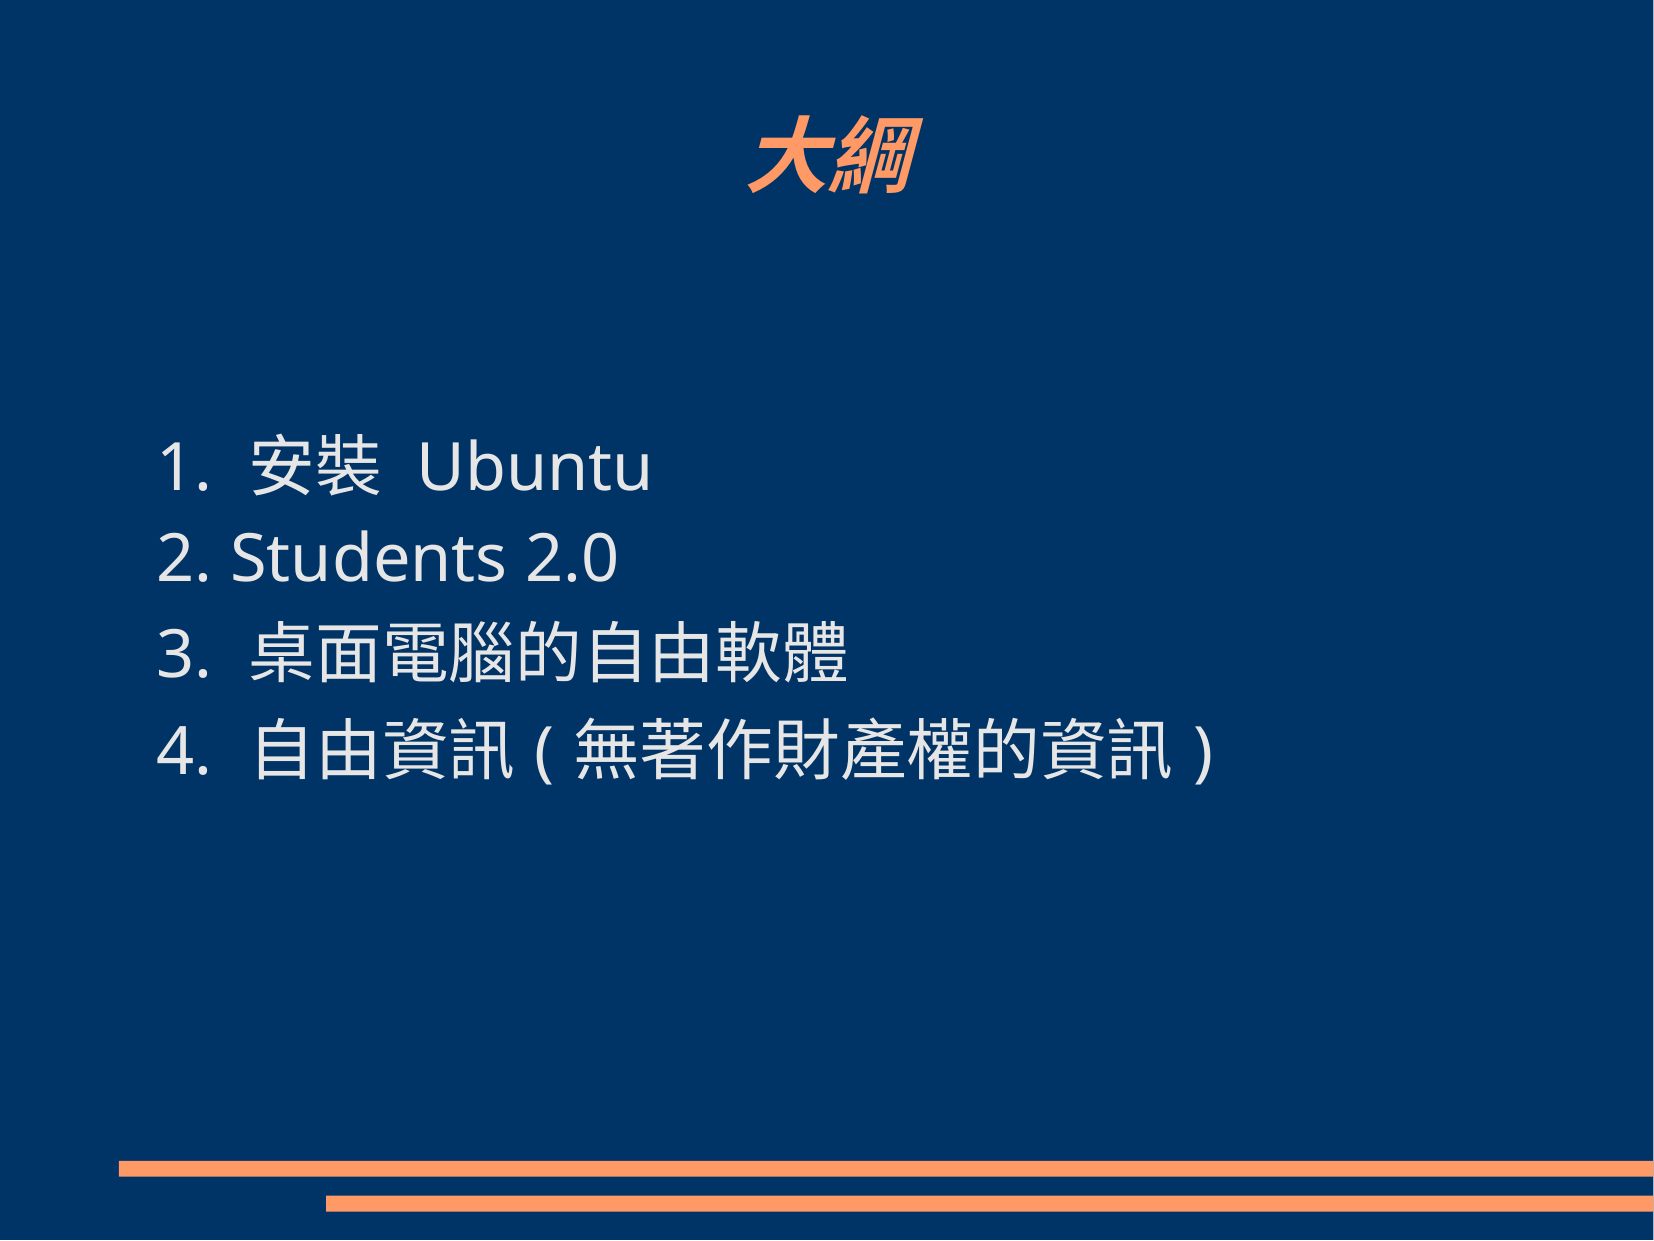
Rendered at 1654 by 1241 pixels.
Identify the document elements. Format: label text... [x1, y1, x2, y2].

list 1. 安裝 Ubuntu 2. Students 2.0 3. 桌面電腦的自由軟體 4. 自由資訊(無著作財產權的資訊) [121, 322, 1561, 1132]
title 大綱 [121, 46, 1534, 254]
